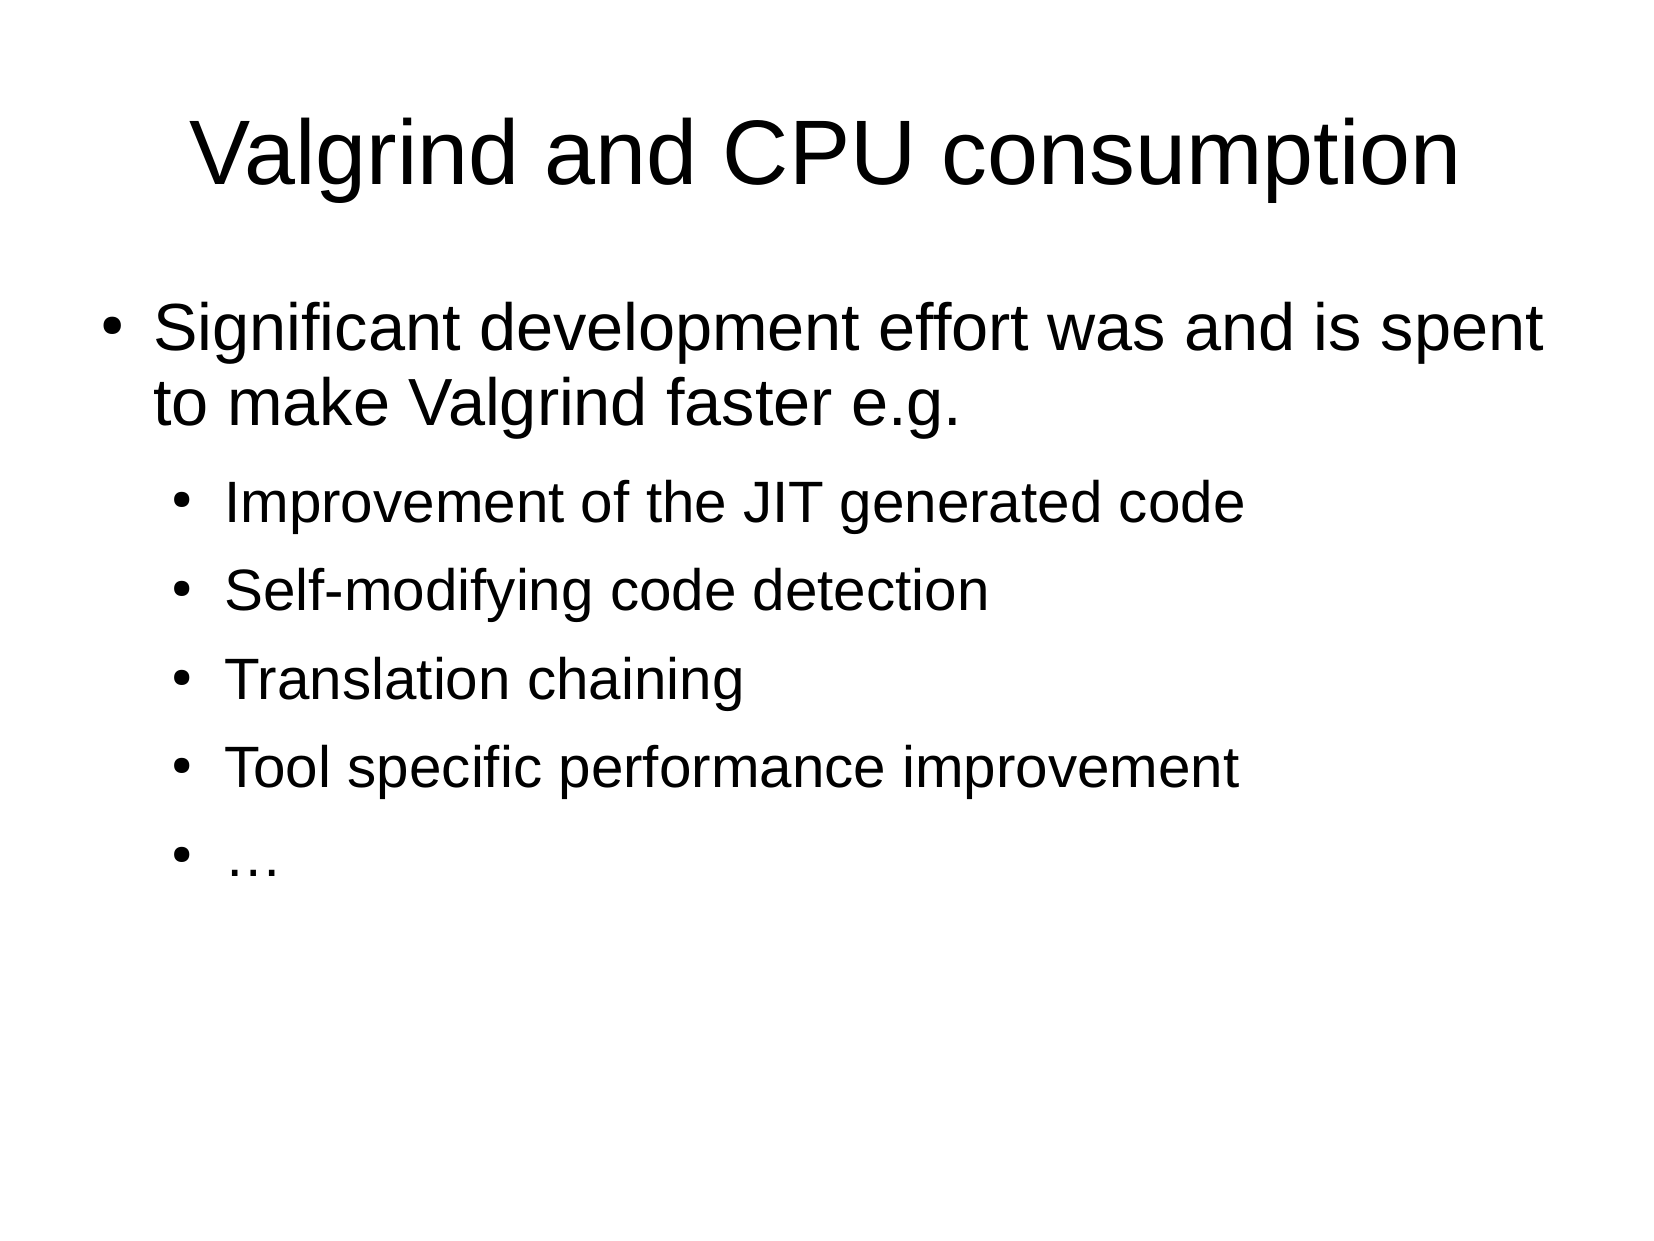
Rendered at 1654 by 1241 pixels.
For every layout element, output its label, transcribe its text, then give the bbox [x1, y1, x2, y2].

list Significant development effort was and is spent to make Valgrind faster e.g. Improvement of the JIT generated code Self-modifying code detection Translation chaining Tool specific performance improvement … [82, 290, 1571, 1186]
title Valgrind and CPU consumption [82, 49, 1571, 257]
